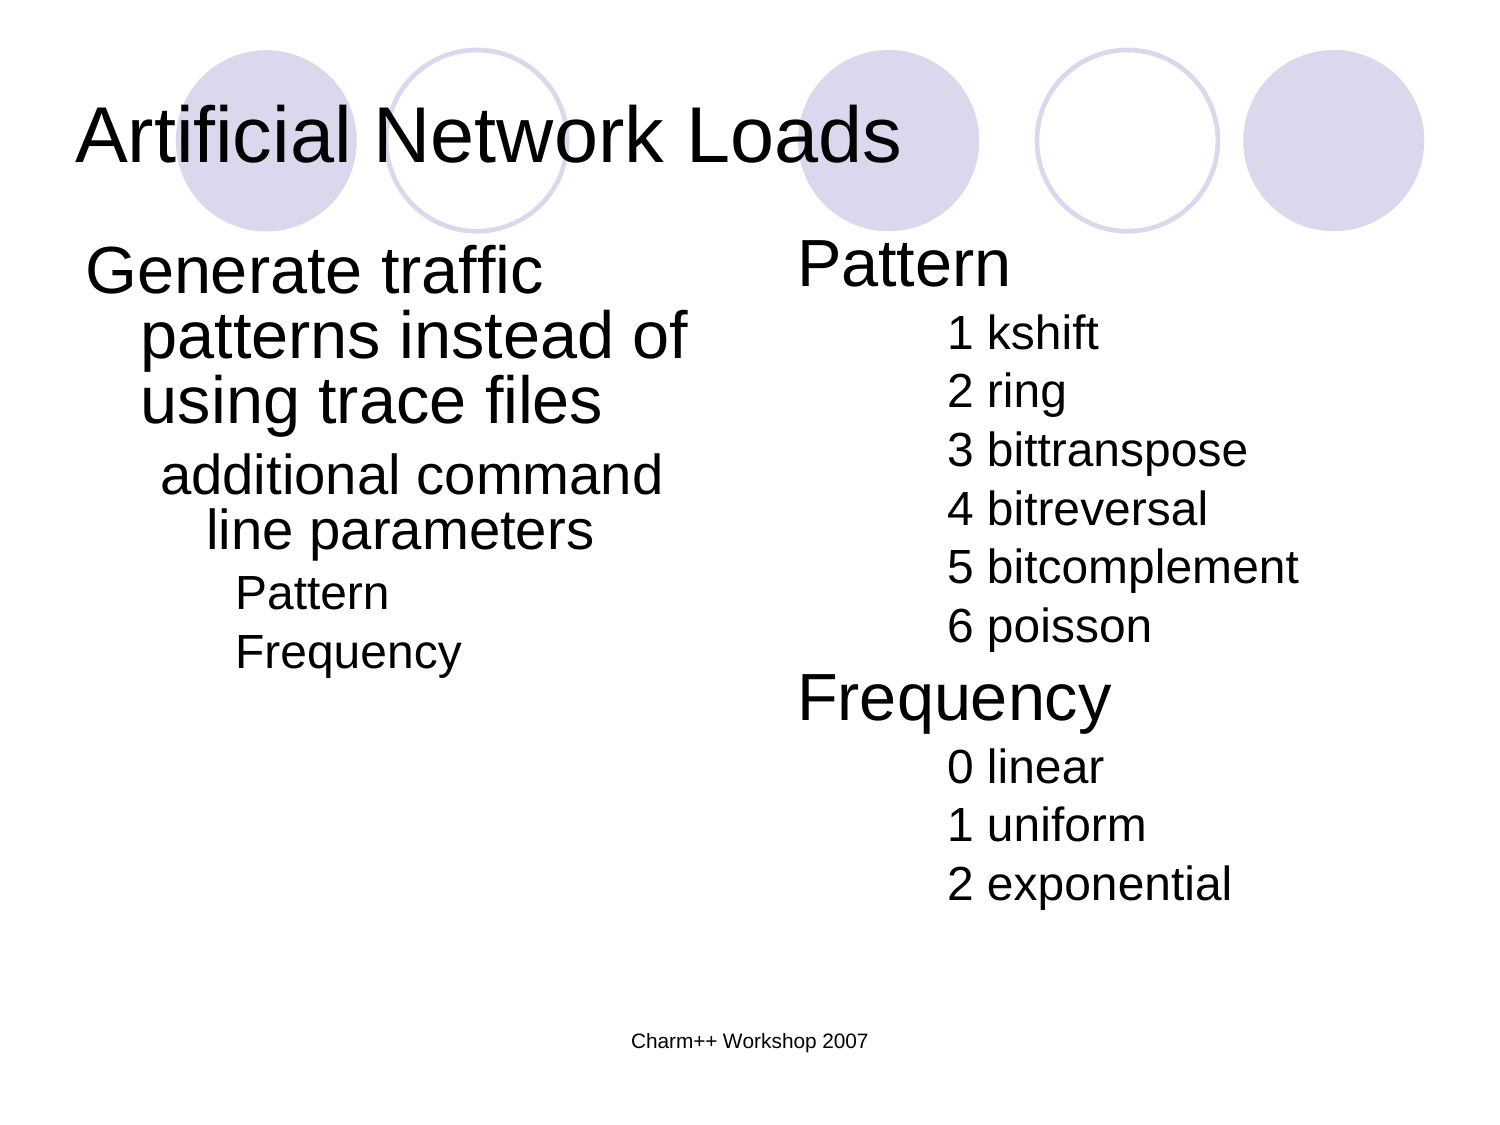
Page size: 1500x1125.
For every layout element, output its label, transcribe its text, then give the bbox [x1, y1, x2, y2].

title Artificial Network Loads [75, 45, 1426, 233]
list Pattern 1 kshift 2 ring 3 bittranspose 4 bitreversal 5 bitcomplement 6 poisson Frequency 0 linear 1 uniform 2 exponential [797, 234, 1395, 1058]
list Generate traffic patterns instead of using trace files additional command line parameters Pattern Frequency [85, 241, 711, 951]
